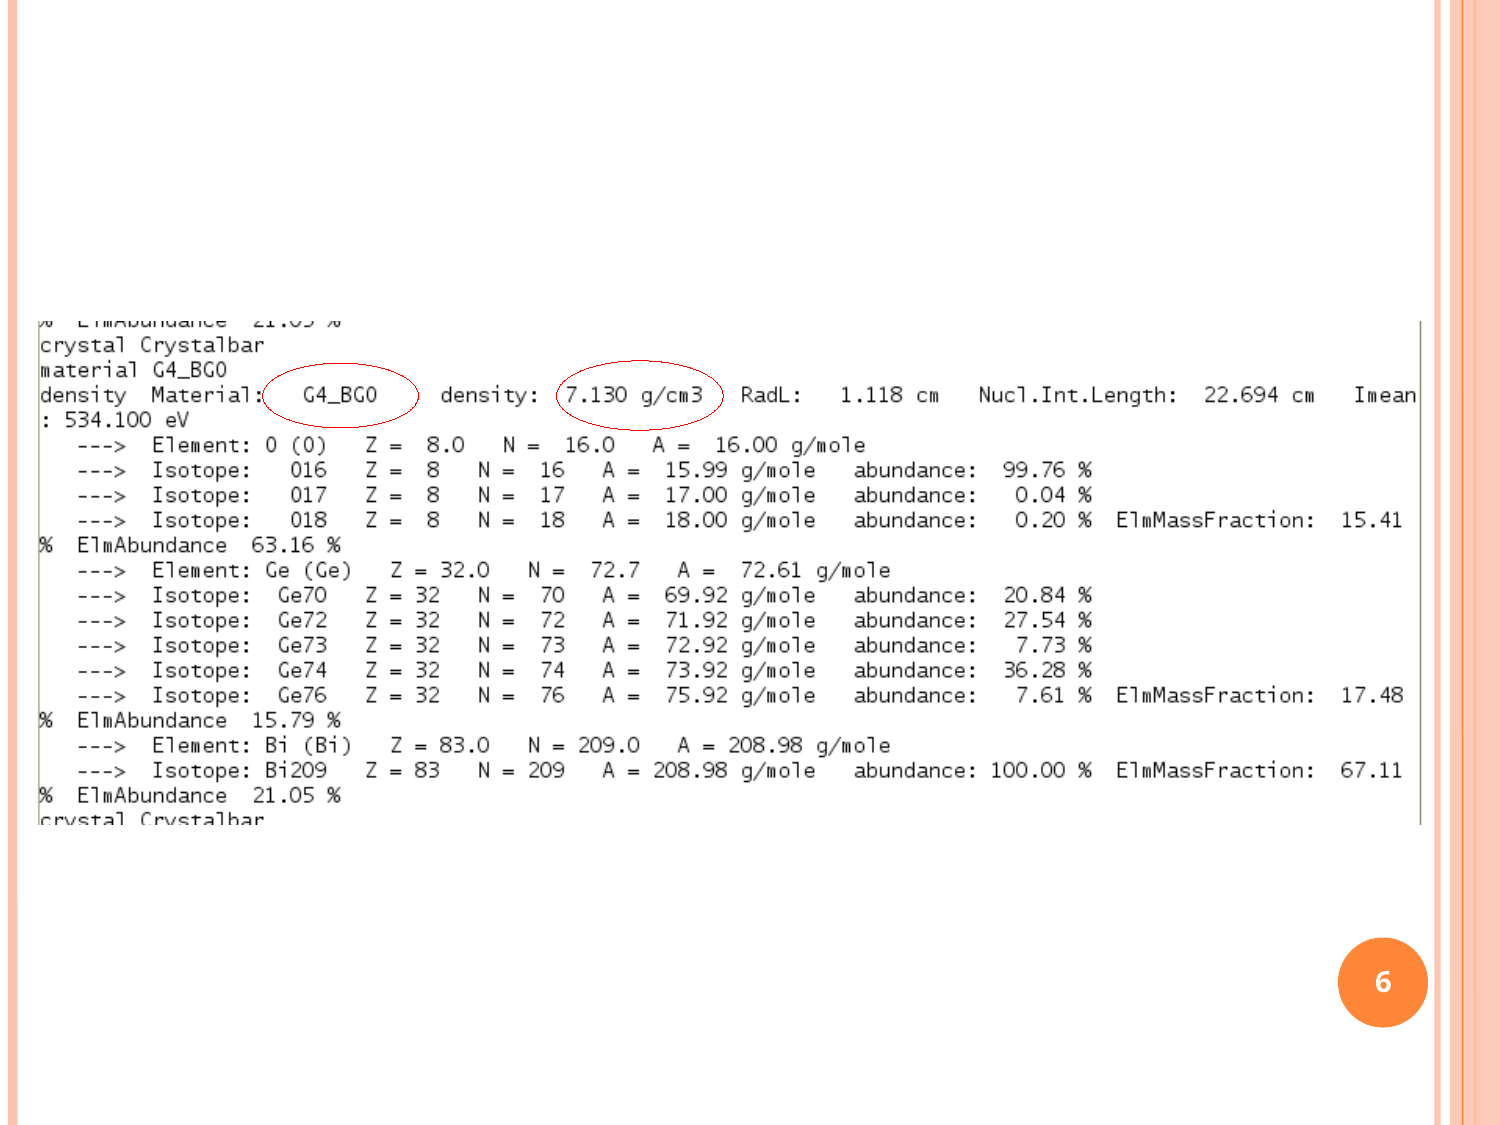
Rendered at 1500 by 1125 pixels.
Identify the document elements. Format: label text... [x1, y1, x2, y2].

text_box <number> [1333, 940, 1434, 1027]
picture [37, 321, 1422, 826]
